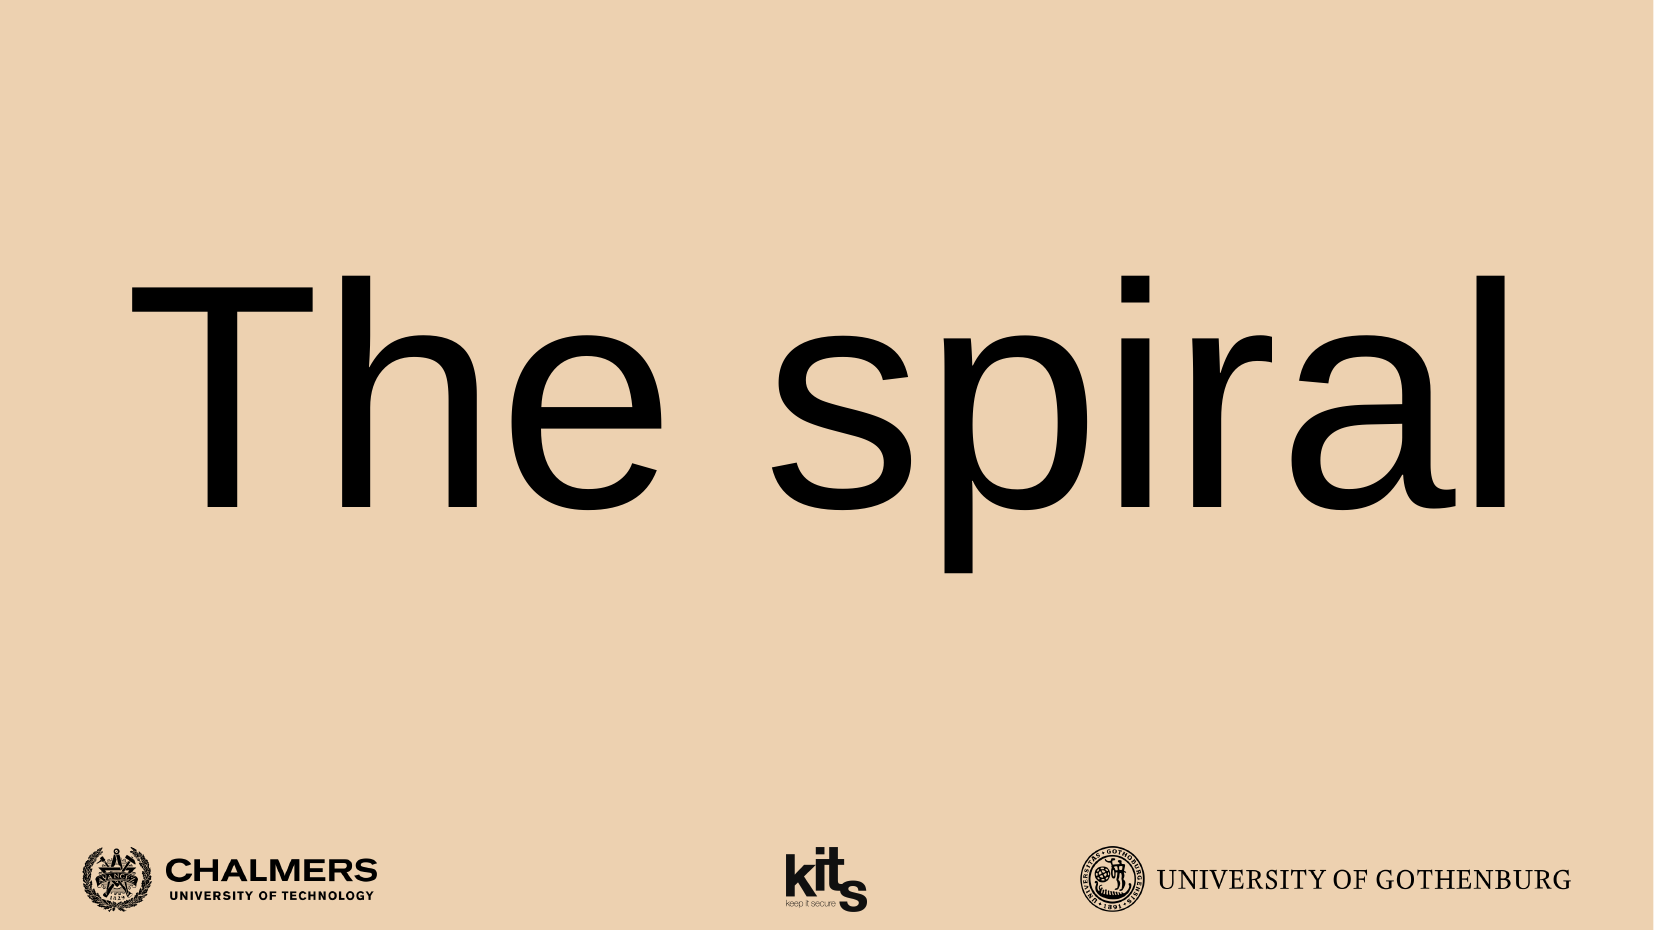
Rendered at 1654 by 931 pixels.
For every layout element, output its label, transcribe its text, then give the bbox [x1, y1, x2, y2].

picture [1080, 846, 1571, 912]
picture [82, 847, 377, 912]
picture [786, 847, 867, 912]
subtitle The spiral [82, 37, 1571, 757]
